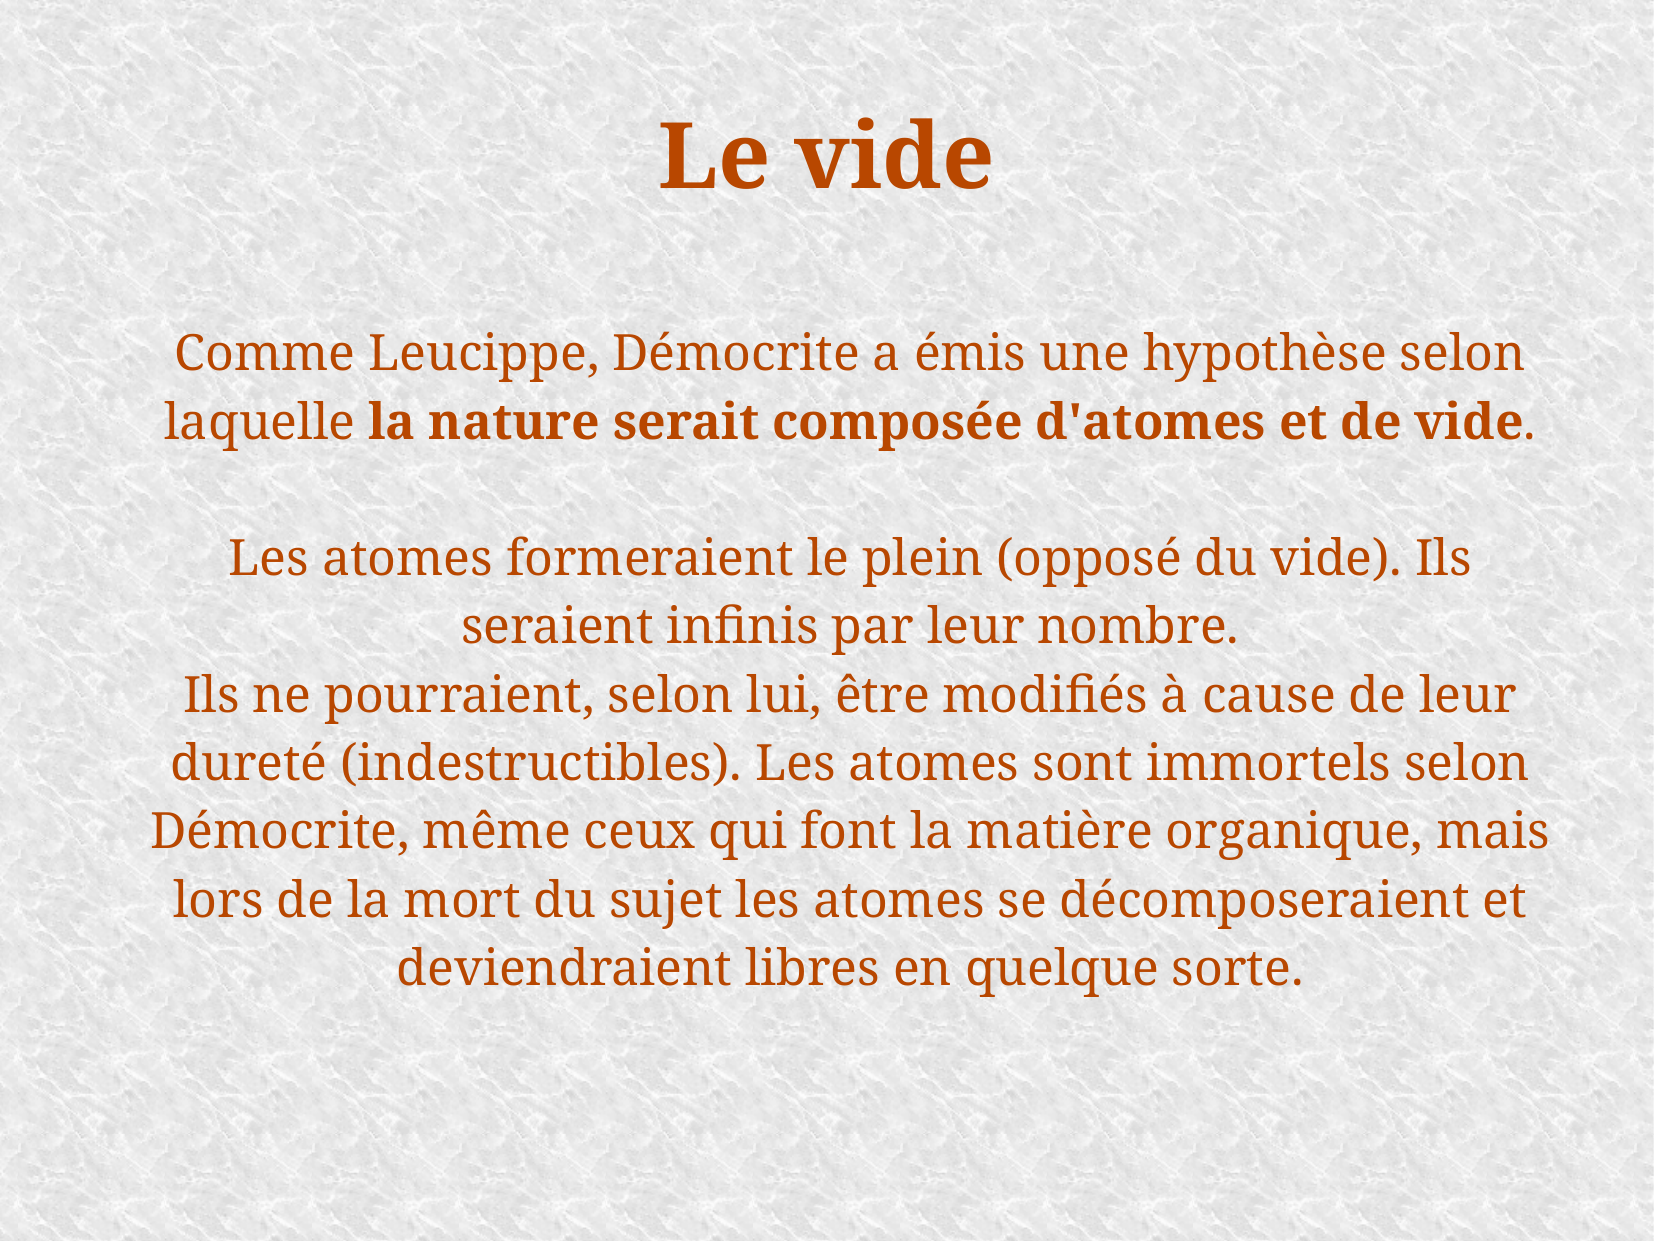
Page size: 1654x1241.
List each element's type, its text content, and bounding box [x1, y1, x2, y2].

picture [0, 0, 1654, 1241]
text_box Comme Leucippe, Démocrite a émis une hypothèse selon laquelle la nature serait composée d'atomes et de vide. Les atomes formeraient le plein (opposé du vide). Ils seraient infinis par leur nombre. Ils ne pourraient, selon lui, être modifiés à cause de leur dureté (indestructibles). Les atomes sont immortels selon Démocrite, même ceux qui font la matière organique, mais lors de la mort du sujet les atomes se décomposeraient et deviendraient libres en quelque sorte. [118, 309, 1583, 1241]
title Le vide [82, 49, 1571, 257]
